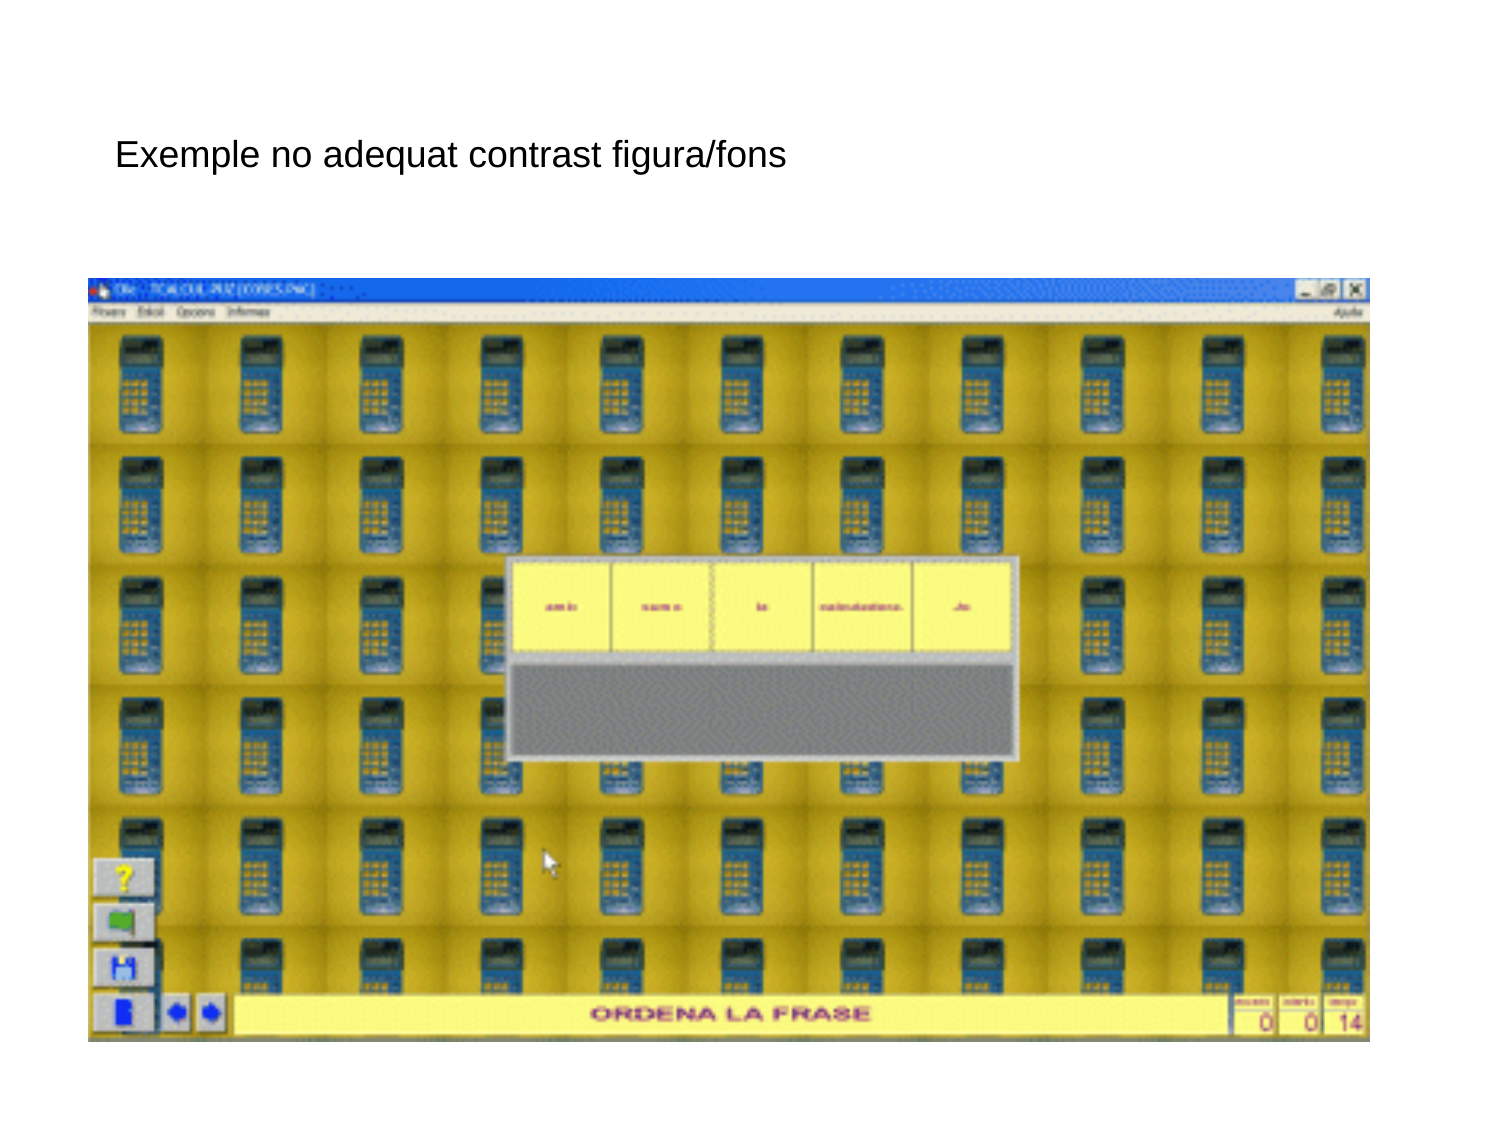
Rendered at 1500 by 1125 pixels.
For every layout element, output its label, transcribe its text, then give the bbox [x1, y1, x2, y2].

picture [88, 278, 1370, 1042]
text_box Exemple no adequat contrast figura/fons [100, 125, 1285, 225]
